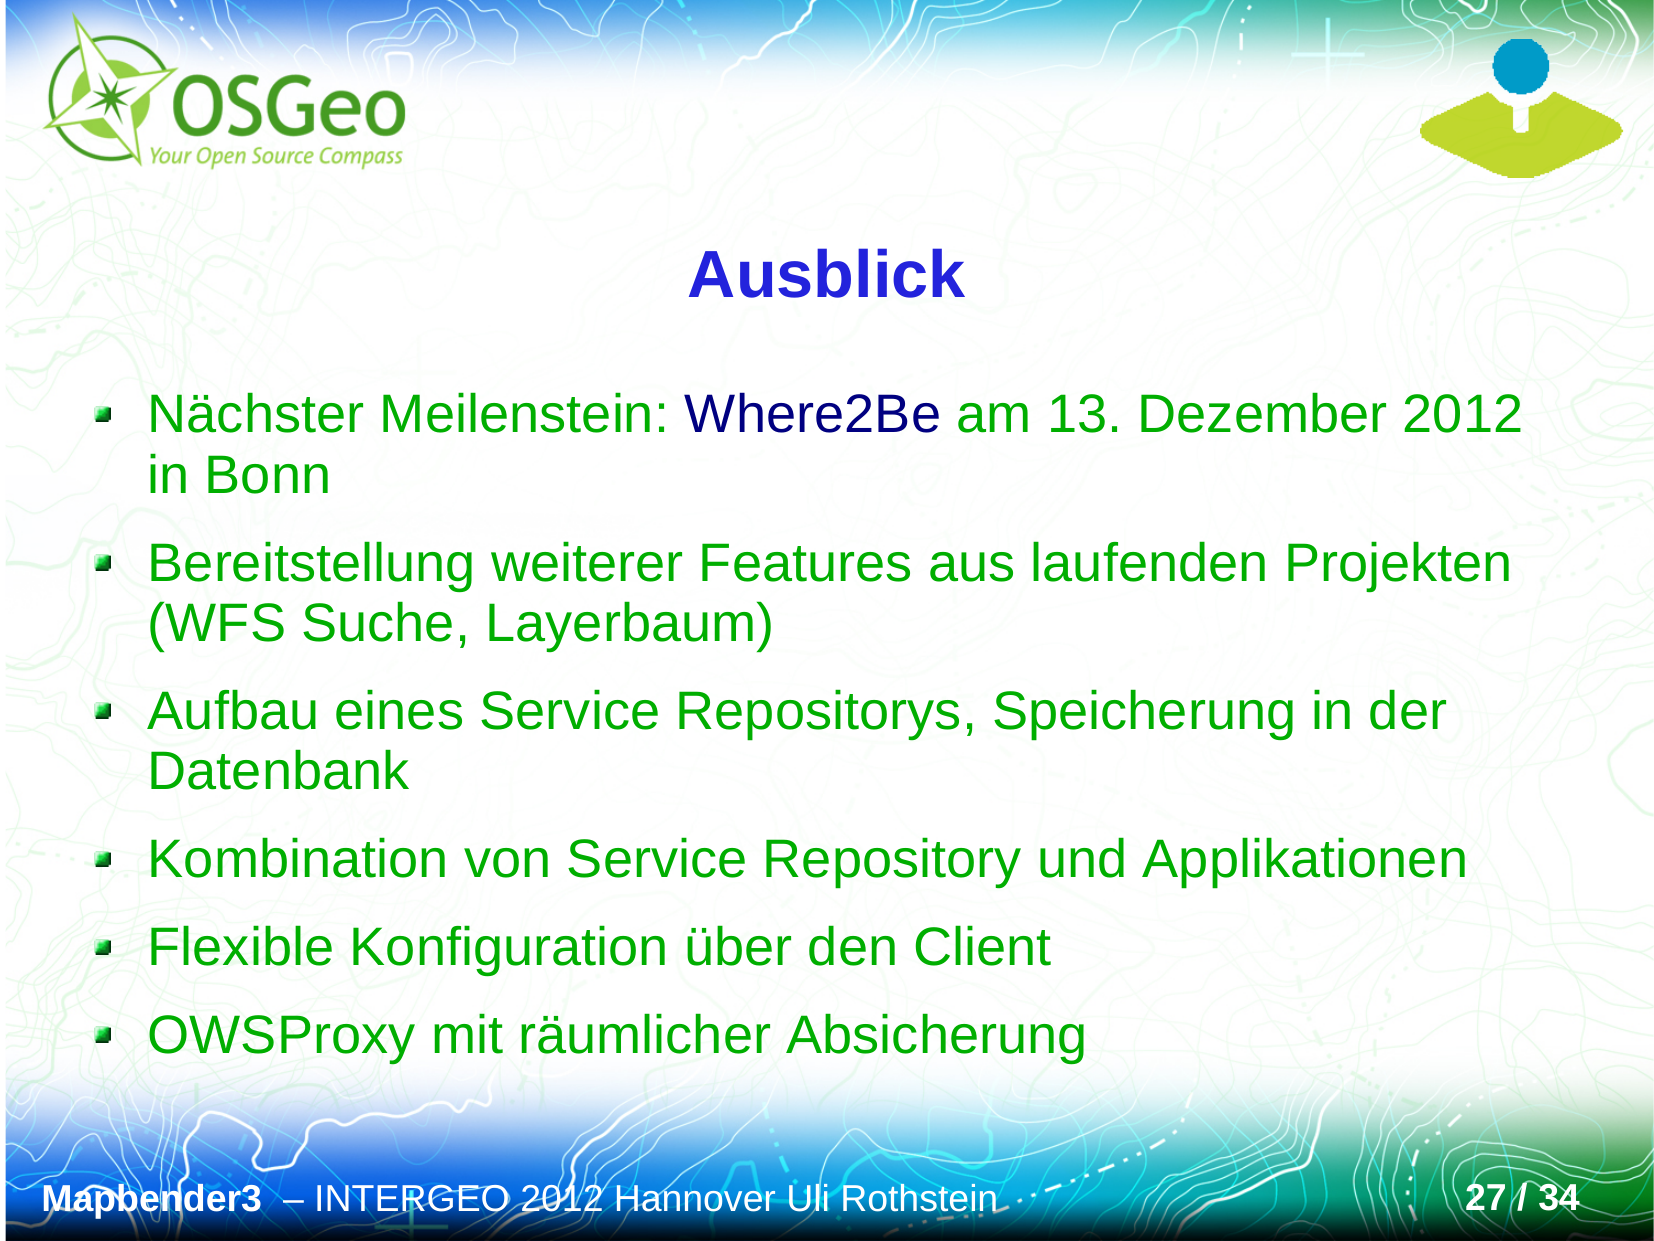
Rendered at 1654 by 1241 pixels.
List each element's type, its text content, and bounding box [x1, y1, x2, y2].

title Ausblick [82, 208, 1571, 342]
list Nächster Meilenstein: Where2Be am 13. Dezember 2012 in Bonn Bereitstellung weiterer Features aus laufenden Projekten (WFS Suche, Layerbaum) Aufbau eines Service Repositorys, Speicherung in der Datenbank Kombination von Service Repository und Applikationen Flexible Konfiguration über den Client OWSProxy mit räumlicher Absicherung [76, 383, 1565, 1188]
picture [5, 0, 1654, 1241]
